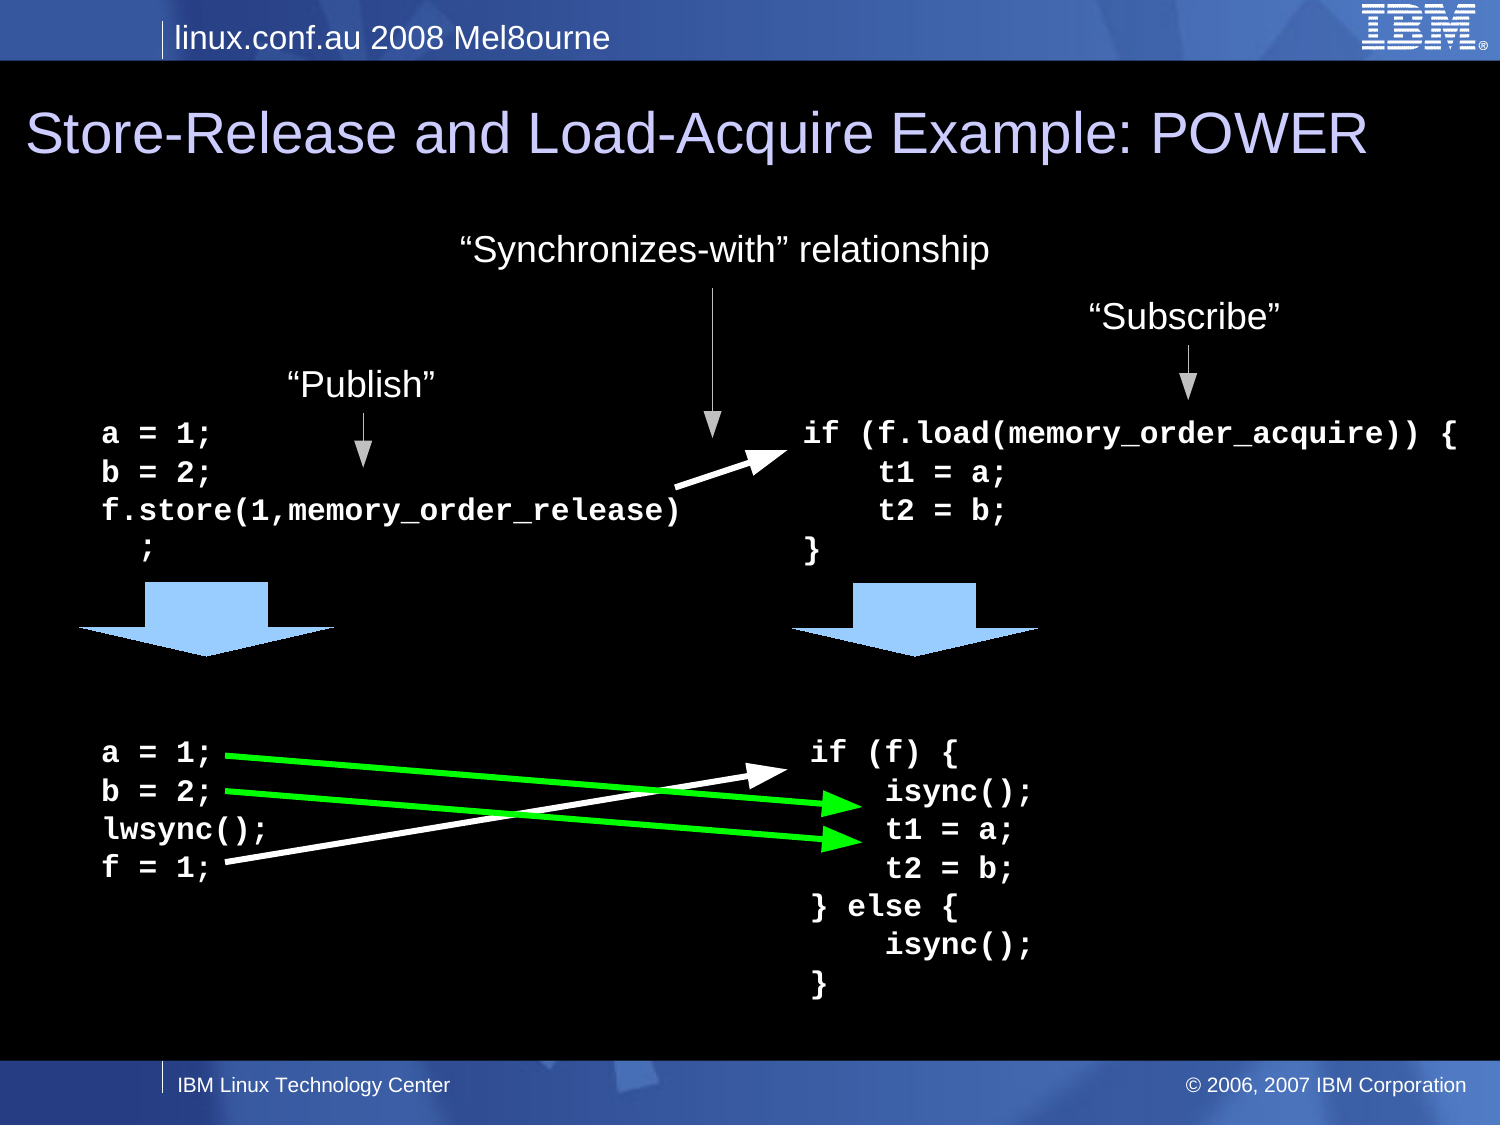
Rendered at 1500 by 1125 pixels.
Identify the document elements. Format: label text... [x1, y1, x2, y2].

text_box [783, 582, 1047, 658]
text_box “Publish” [272, 355, 451, 413]
text_box a = 1; b = 2; lwsync(); f = 1; [48, 729, 713, 895]
picture [0, 1061, 1500, 1125]
text_box “Subscribe” [1074, 288, 1296, 346]
text_box if (f.load(memory_order_acquire)) { t1 = a; t2 = b; } [750, 410, 1500, 577]
picture [0, 0, 1500, 60]
text_box [74, 581, 338, 658]
text_box “Synchronizes-with” relationship [445, 221, 1005, 279]
text_box a = 1; b = 2; lwsync(); f = 1; [548, 794, 713, 827]
title Store-Release and Load-Acquire Example: POWER [25, 94, 1378, 177]
text_box a = 1; b = 2; f.store(1,memory_order_release); [48, 410, 713, 545]
text_box if (f) { isync(); t1 = a; t2 = b; } else { isync(); } [757, 729, 1422, 1011]
